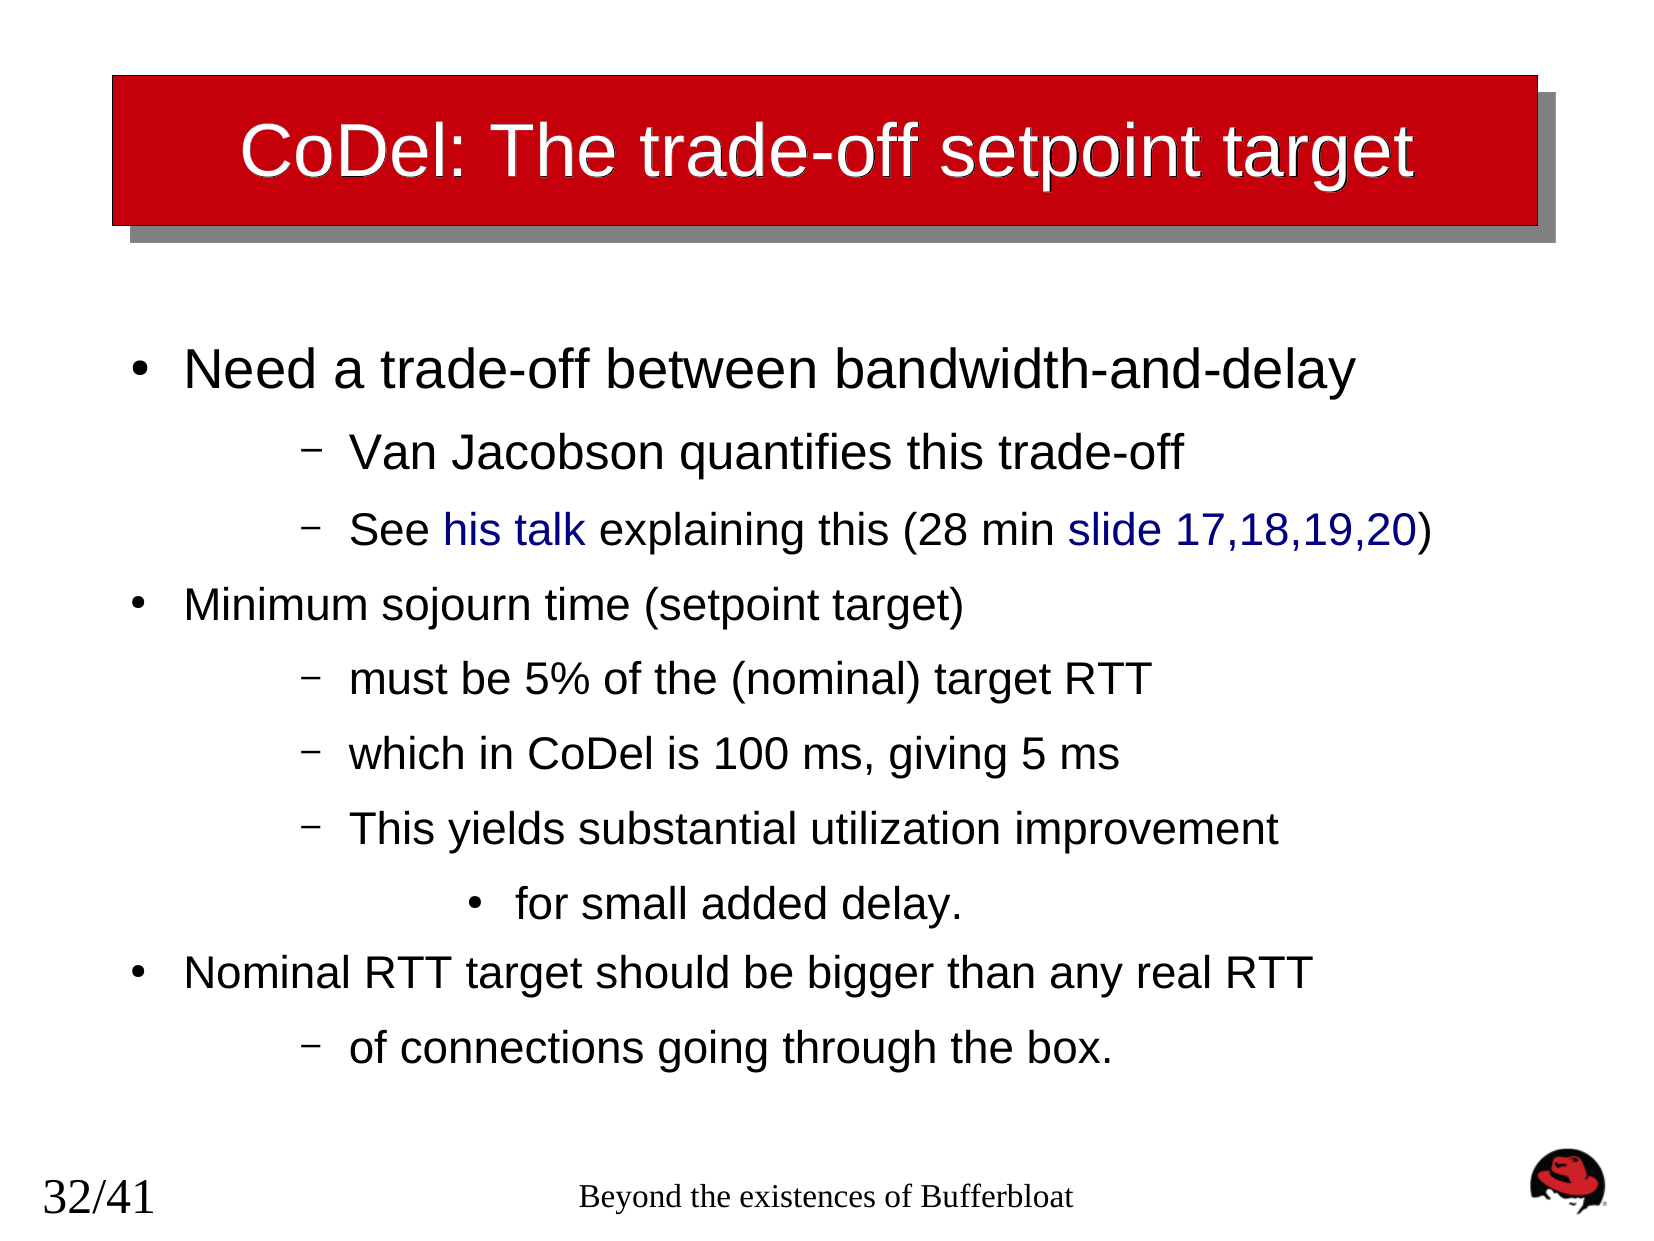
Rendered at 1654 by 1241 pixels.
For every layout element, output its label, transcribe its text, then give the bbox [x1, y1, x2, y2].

list Need a trade-off between bandwidth-and-delay Van Jacobson quantifies this trade-off See his talk explaining this (28 min slide 17,18,19,20) Minimum sojourn time (setpoint target) must be 5% of the (nominal) target RTT which in CoDel is 100 ms, giving 5 ms This yields substantial utilization improvement for small added delay. Nominal RTT target should be bigger than any real RTT of connections going through the box. [112, 337, 1538, 1126]
title CoDel: The trade-off setpoint target [116, 75, 1538, 226]
picture [1529, 1146, 1613, 1224]
